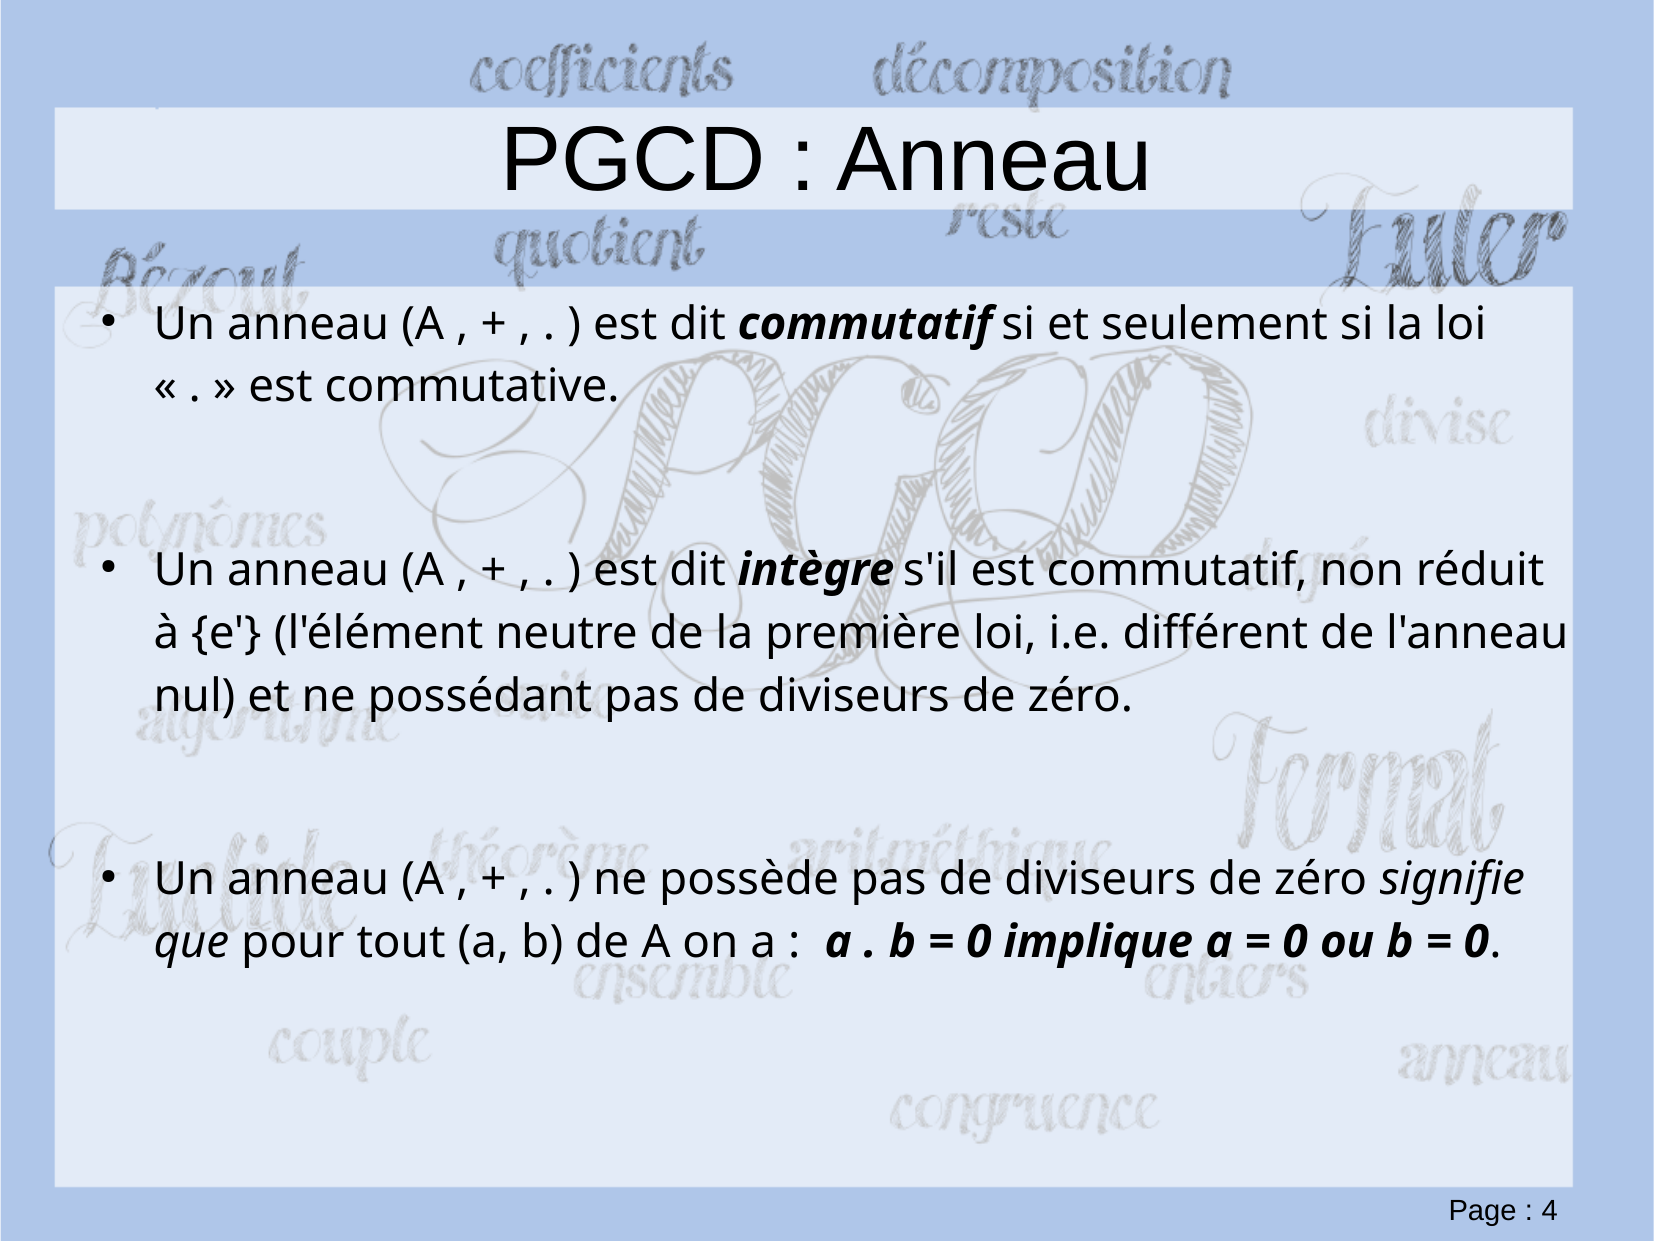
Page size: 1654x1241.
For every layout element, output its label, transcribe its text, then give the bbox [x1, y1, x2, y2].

title PGCD : Anneau [82, 55, 1571, 263]
picture [0, 0, 1654, 1241]
list Un anneau (A , + , . ) est dit commutatif si et seulement si la loi « . » est commutative. Un anneau (A , + , . ) est dit intègre s'il est commutatif, non réduit à {e'} (l'élément neutre de la première loi, i.e. différent de l'anneau nul) et ne possédant pas de diviseurs de zéro. Un anneau (A , + , . ) ne possède pas de diviseurs de zéro signifie que pour tout (a, b) de A on a : a . b = 0 implique a = 0 ou b = 0. [82, 290, 1571, 1010]
